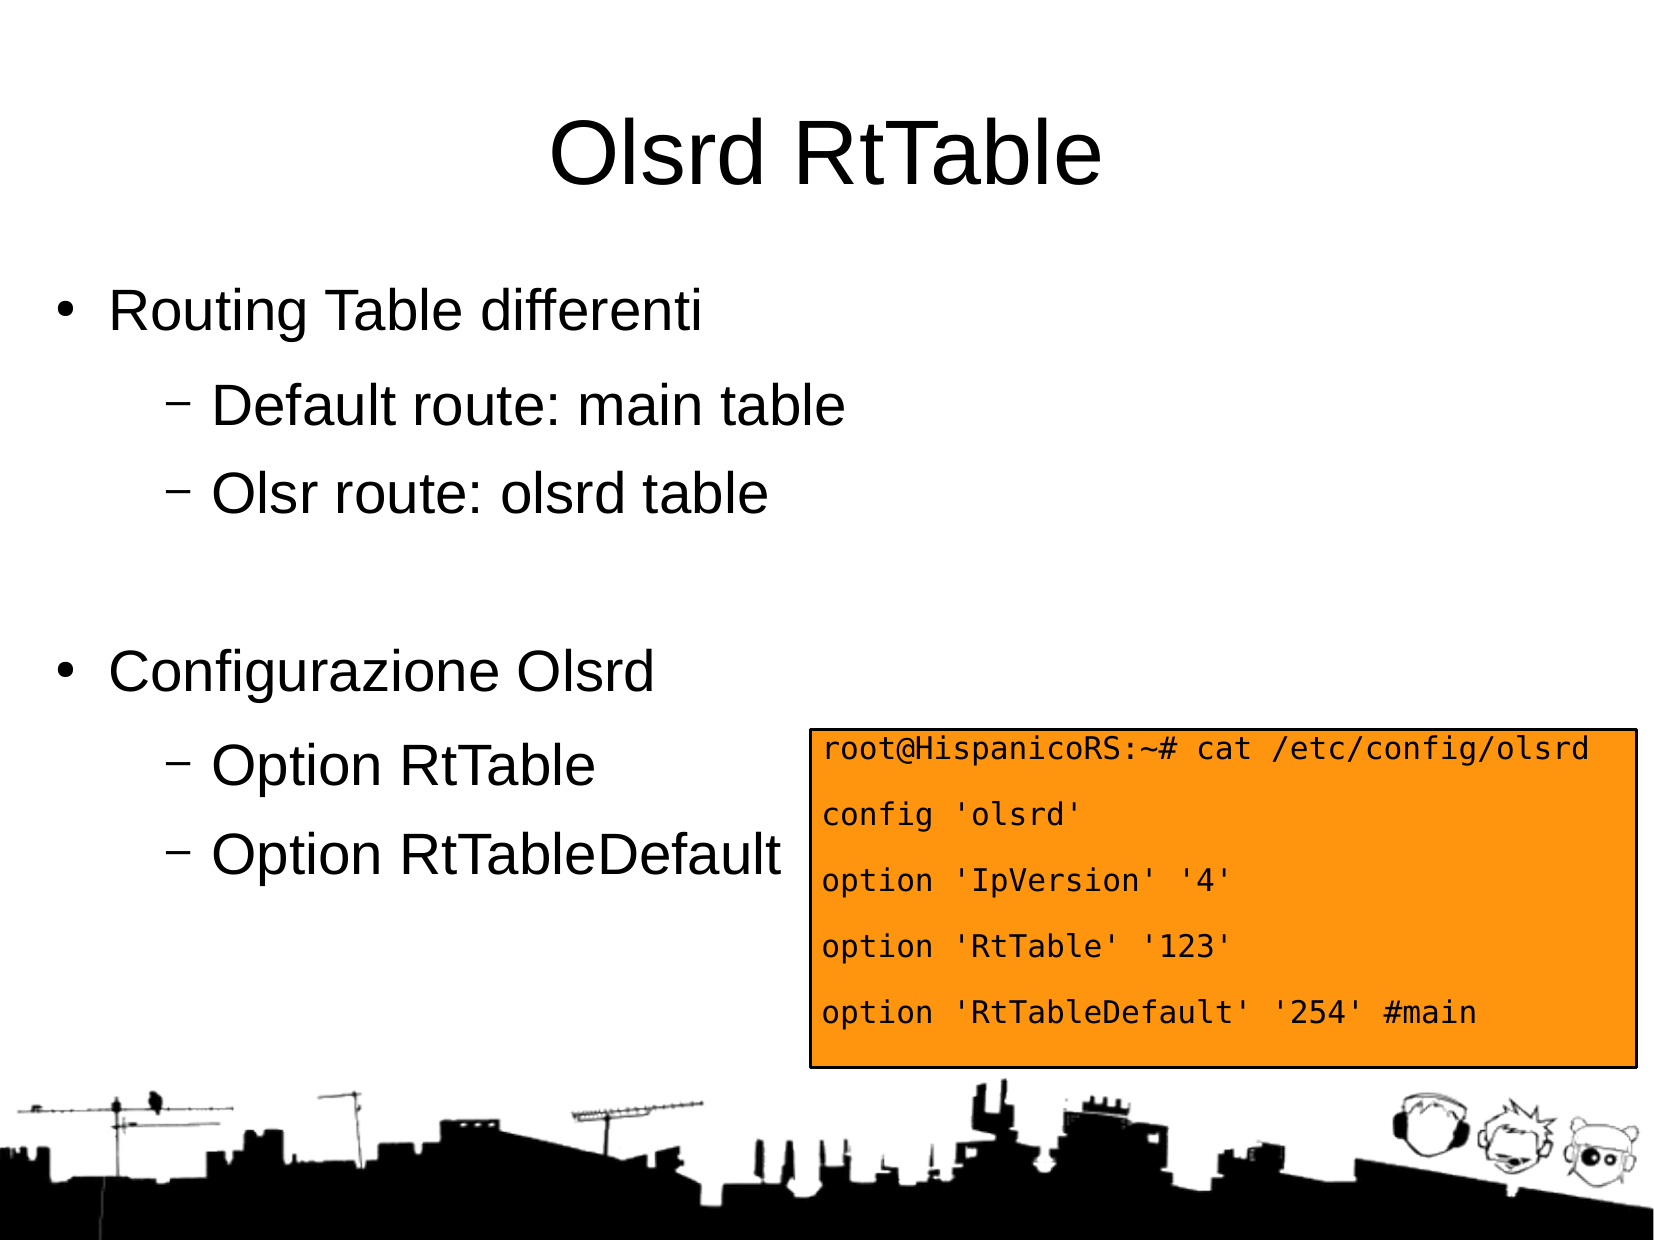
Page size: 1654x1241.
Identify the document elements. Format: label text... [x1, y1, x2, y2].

picture [0, 1077, 1654, 1240]
list Routing Table differenti Default route: main table Olsr route: olsrd table Configurazione Olsrd Option RtTable Option RtTableDefault [37, 277, 1526, 1082]
title Olsrd RtTable [82, 56, 1571, 250]
list root@HispanicoRS:~# cat /etc/config/olsrd config 'olsrd' option 'IpVersion' '4' option 'RtTable' '123' option 'RtTableDefault' '254' #main [810, 729, 1637, 1068]
